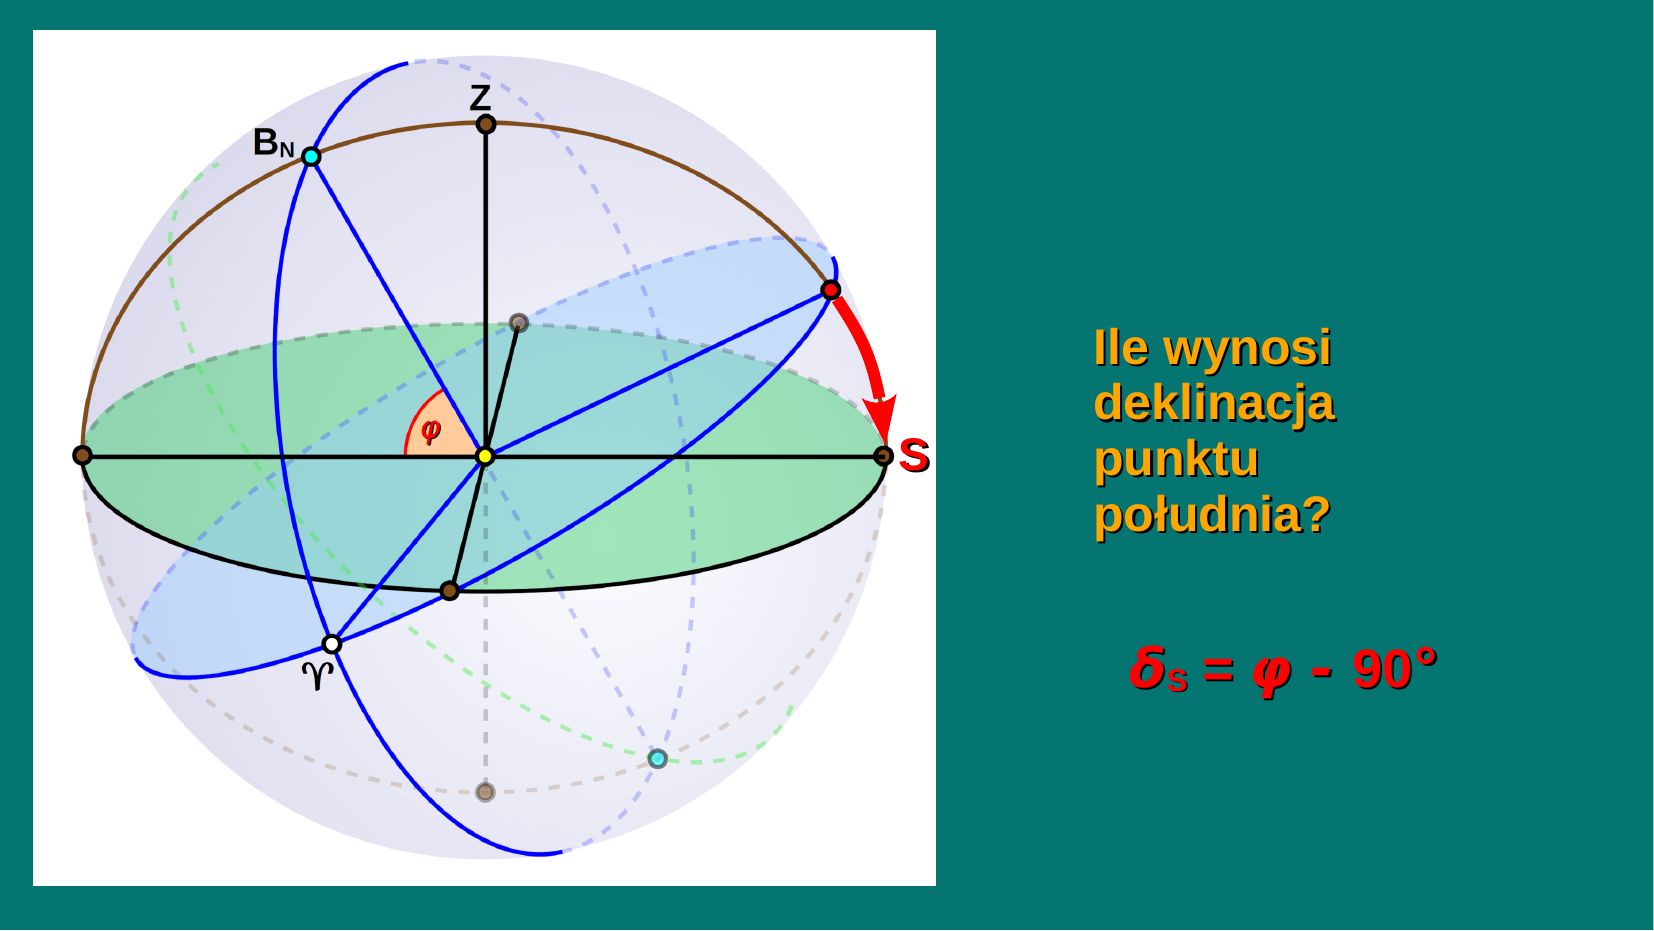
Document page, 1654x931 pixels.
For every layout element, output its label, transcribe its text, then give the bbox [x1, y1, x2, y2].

picture [33, 30, 936, 886]
text_box δS = φ - 90° [1114, 629, 1477, 708]
text_box S [884, 421, 982, 489]
text_box Ile wynosi deklinacja punktu południa? [1078, 311, 1482, 550]
